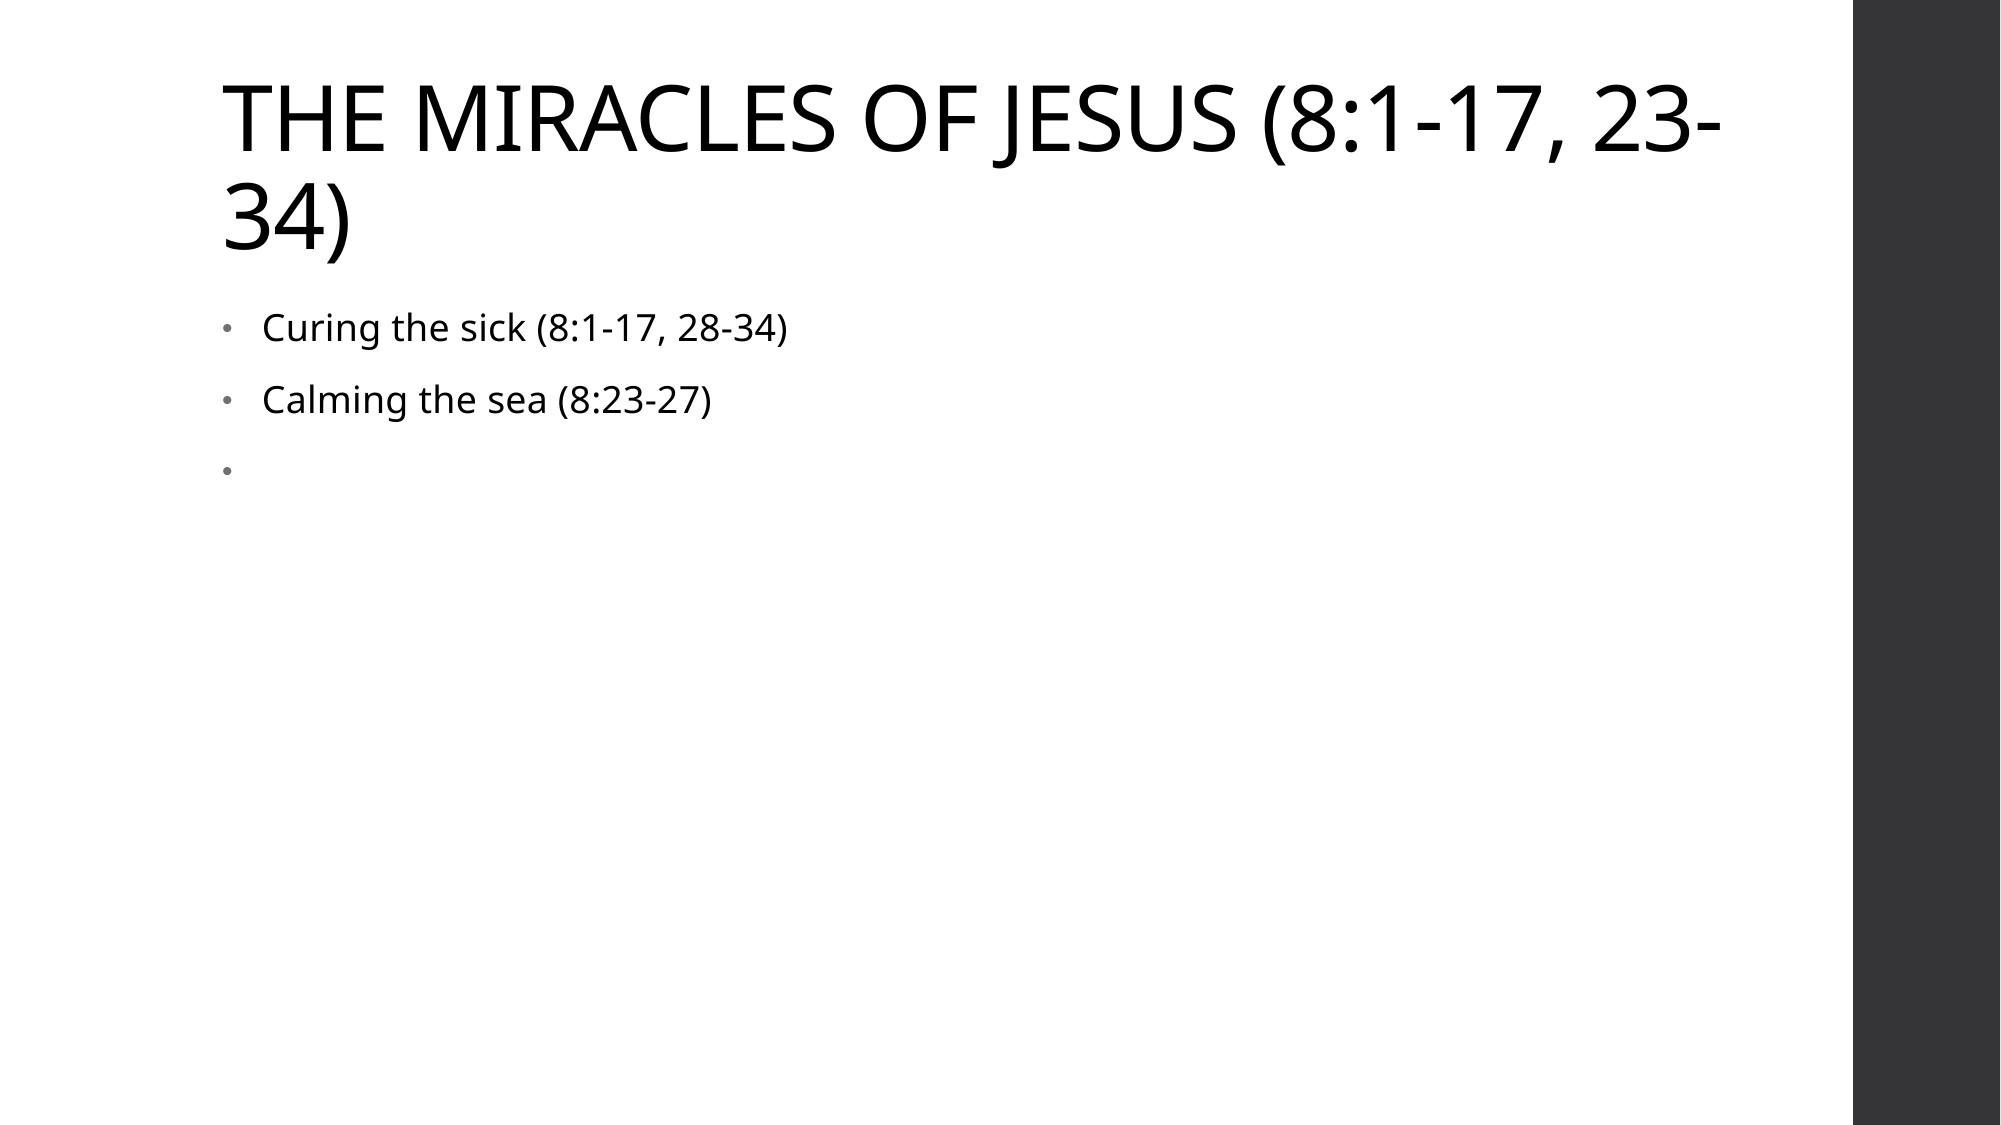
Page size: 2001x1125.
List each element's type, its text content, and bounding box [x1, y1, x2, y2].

title THE MIRACLES OF JESUS (8:1-17, 23-34) [206, 60, 1797, 278]
list Curing the sick (8:1-17, 28-34) Calming the sea (8:23-27) [206, 299, 1617, 1014]
